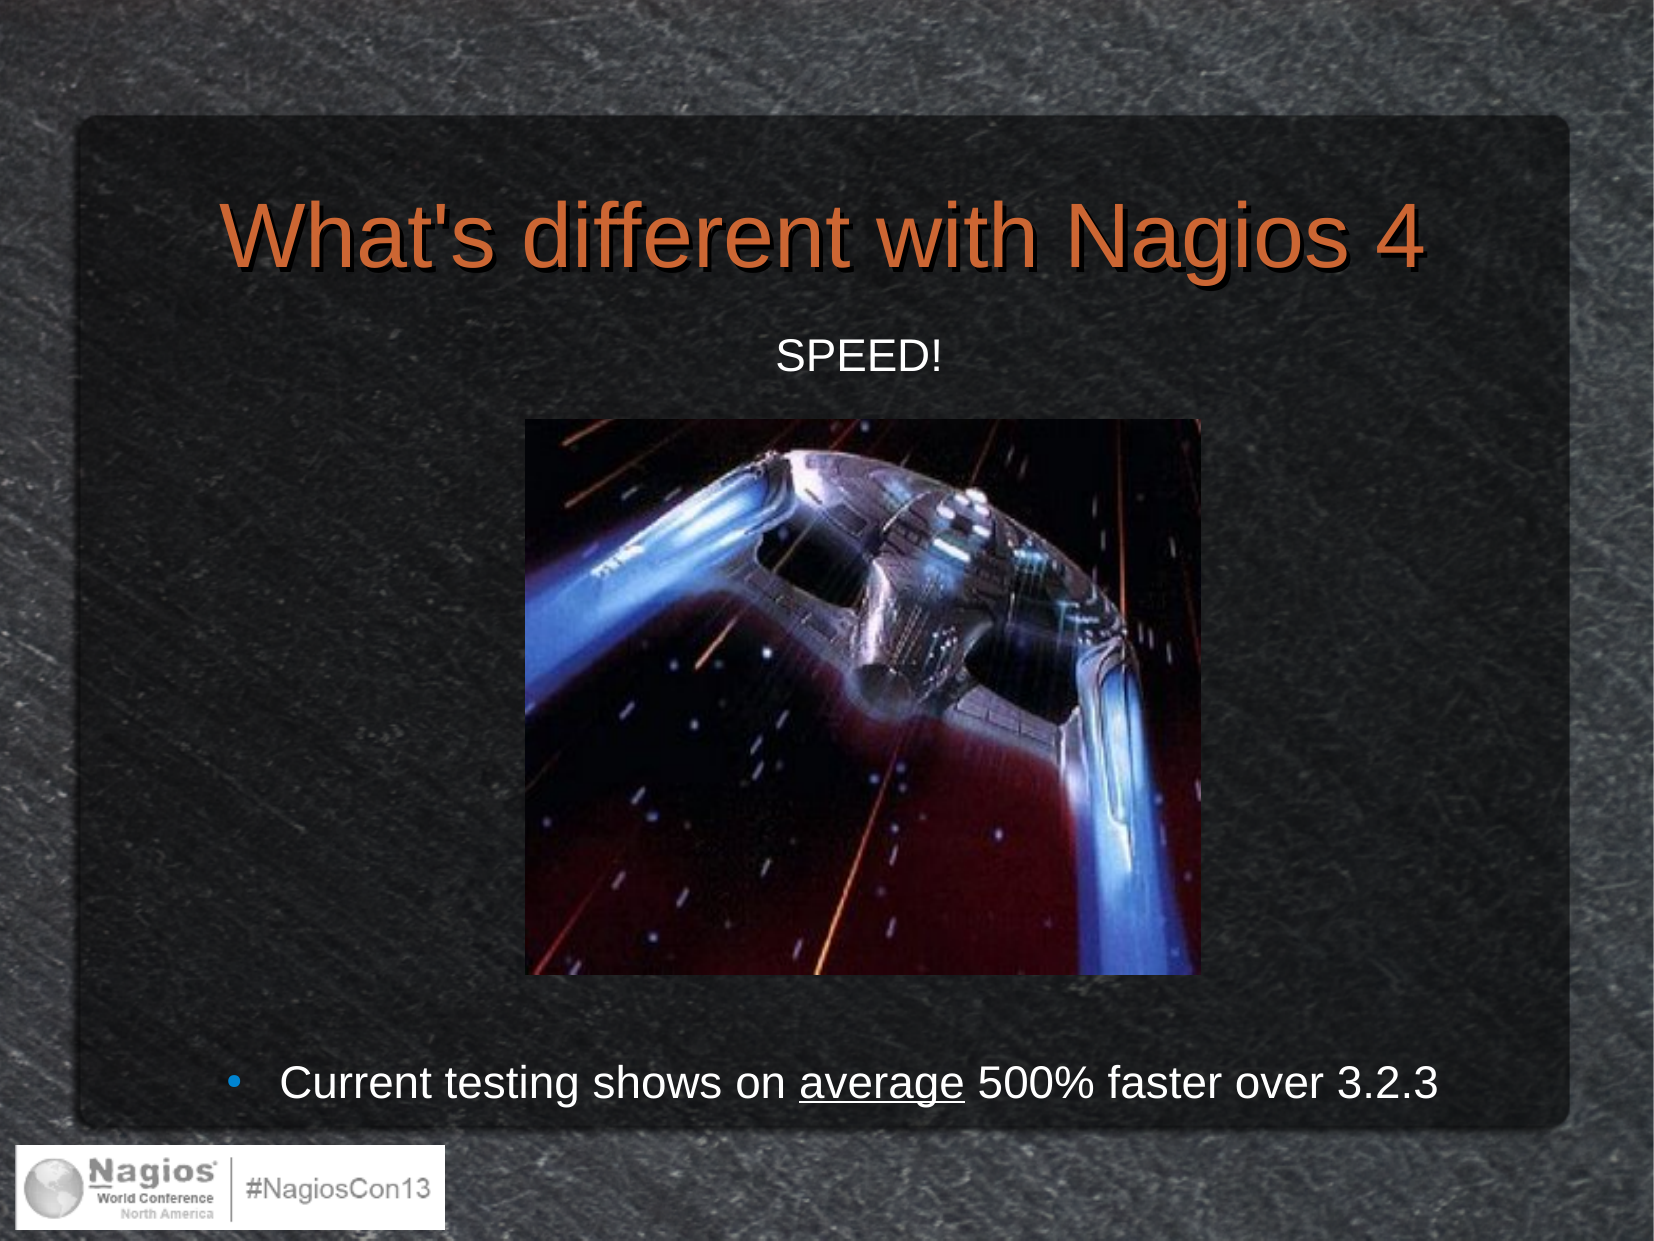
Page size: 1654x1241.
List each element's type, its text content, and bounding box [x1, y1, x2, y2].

list SPEED! Current testing shows on average 500% faster over 3.2.3 [129, 330, 1518, 1108]
title What's different with Nagios 4 [129, 118, 1518, 330]
picture [0, 0, 1654, 1241]
